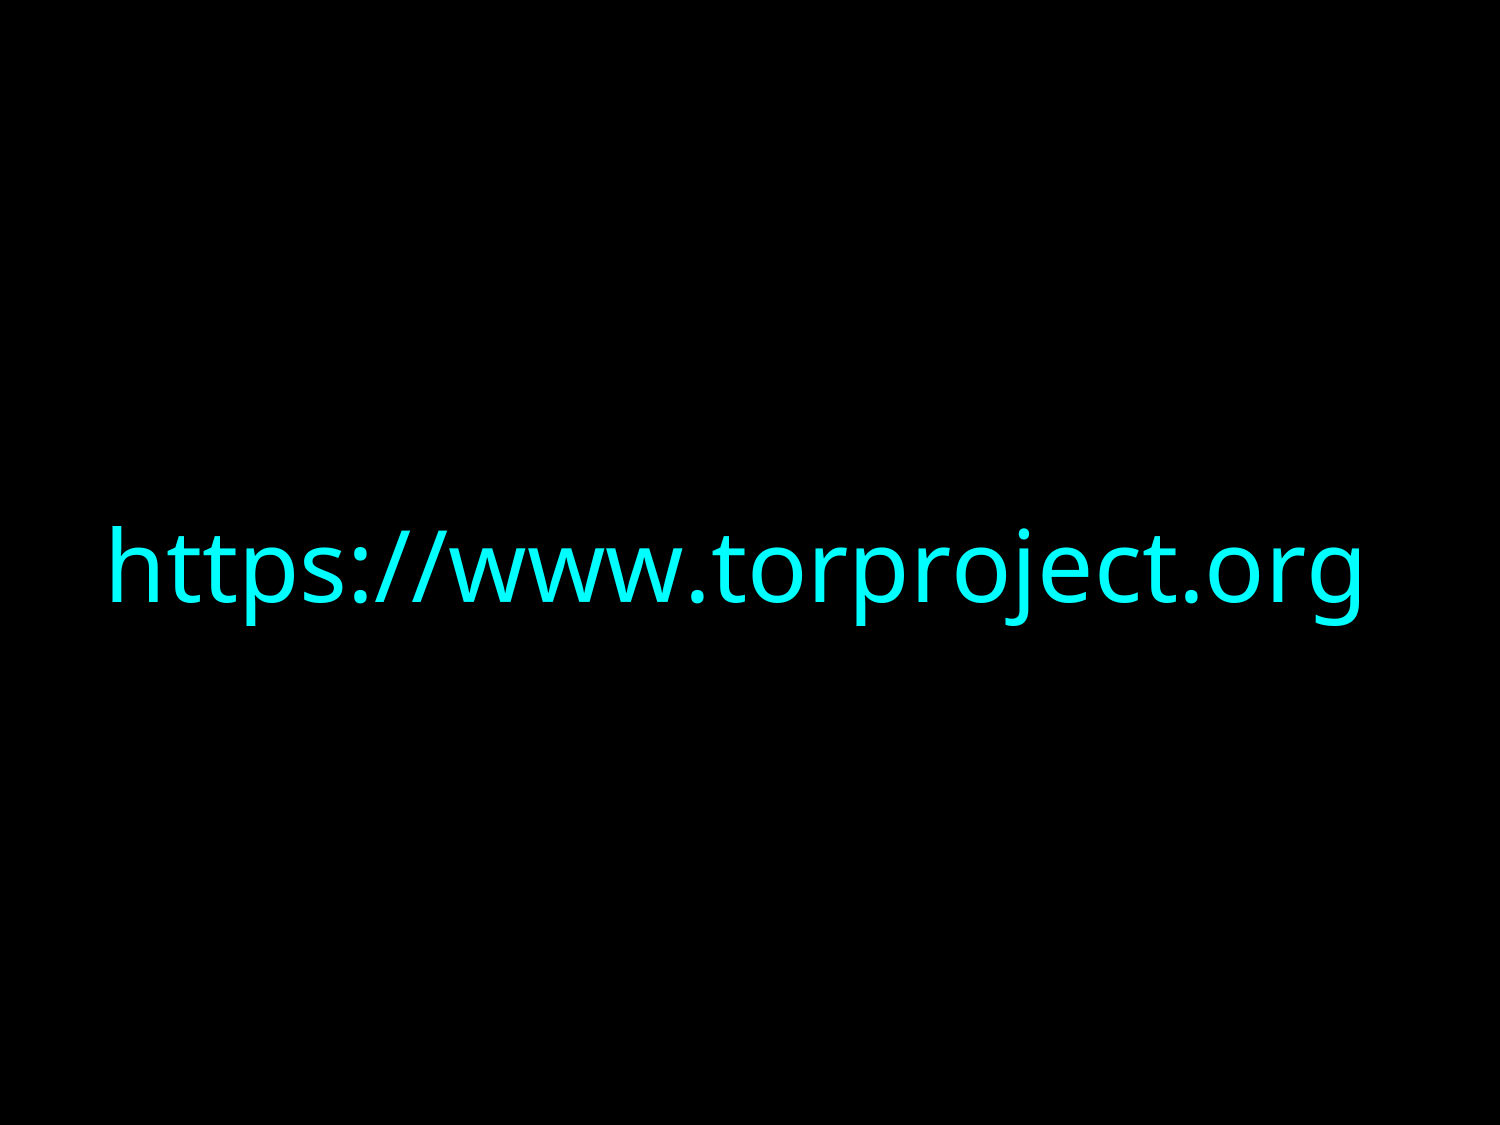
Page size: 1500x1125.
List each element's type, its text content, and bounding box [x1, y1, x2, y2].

text_box https://www.torproject.org [90, 495, 1444, 630]
